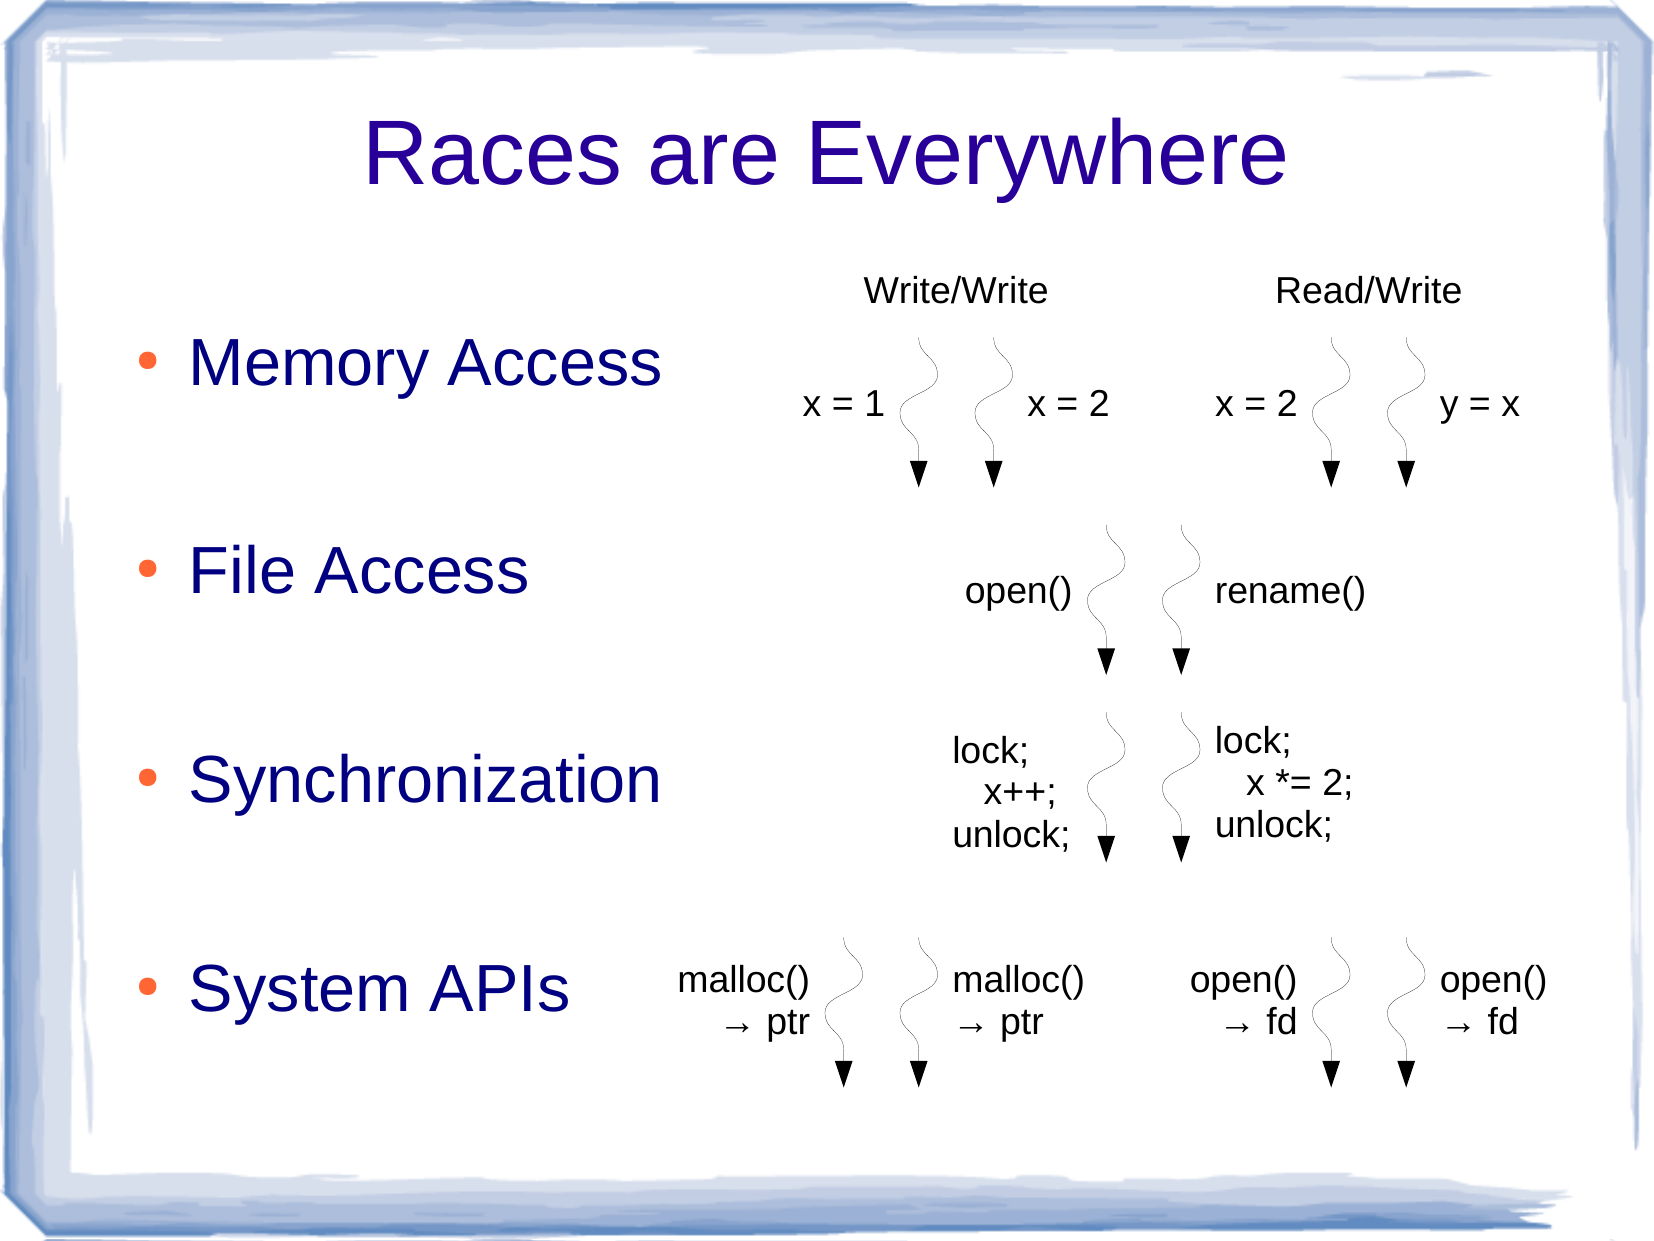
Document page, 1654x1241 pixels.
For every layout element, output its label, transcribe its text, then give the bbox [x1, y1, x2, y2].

text_box Read/Write [1200, 262, 1538, 320]
text_box open() → fd [1125, 951, 1313, 1051]
text_box Write/Write [787, 262, 1126, 320]
text_box malloc() → ptr [637, 951, 826, 1051]
picture [0, 0, 1654, 1241]
title Races are Everywhere [82, 49, 1571, 257]
text_box y = x [1425, 375, 1576, 451]
text_box lock; x++; unlock; [937, 721, 1088, 863]
text_box open() [937, 562, 1088, 620]
text_box open() → fd [1425, 951, 1613, 1051]
list Memory Access File Access Synchronization System APIs [118, 324, 751, 1024]
text_box rename() [1200, 562, 1388, 638]
text_box x = 2 [1012, 375, 1163, 451]
text_box lock; x *= 2; unlock; [1200, 712, 1388, 854]
text_box x = 1 [751, 375, 901, 432]
text_box malloc() → ptr [937, 951, 1125, 1051]
text_box x = 2 [1162, 375, 1313, 432]
